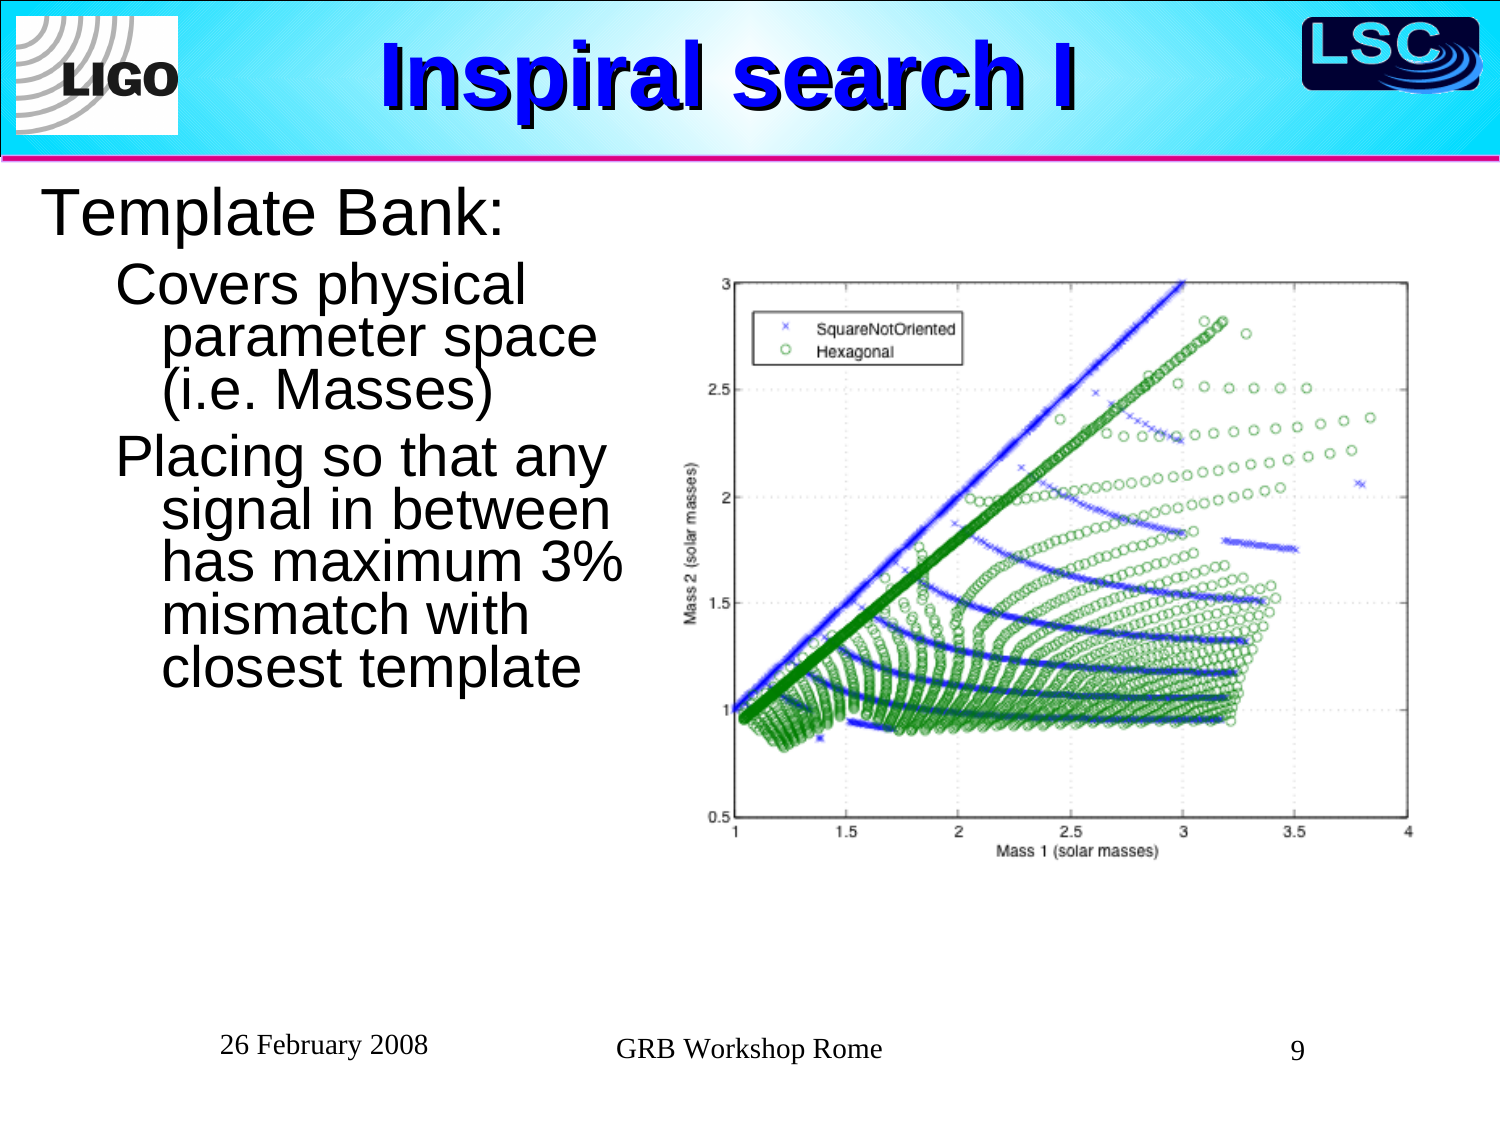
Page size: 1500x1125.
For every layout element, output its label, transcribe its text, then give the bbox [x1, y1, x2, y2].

list Template Bank: Covers physical parameter space (i.e. Masses) Placing so that any signal in between has maximum 3% mismatch with closest template [40, 187, 678, 974]
picture [679, 272, 1430, 865]
title Inspiral search I [210, 12, 1246, 152]
picture [1302, 17, 1483, 94]
